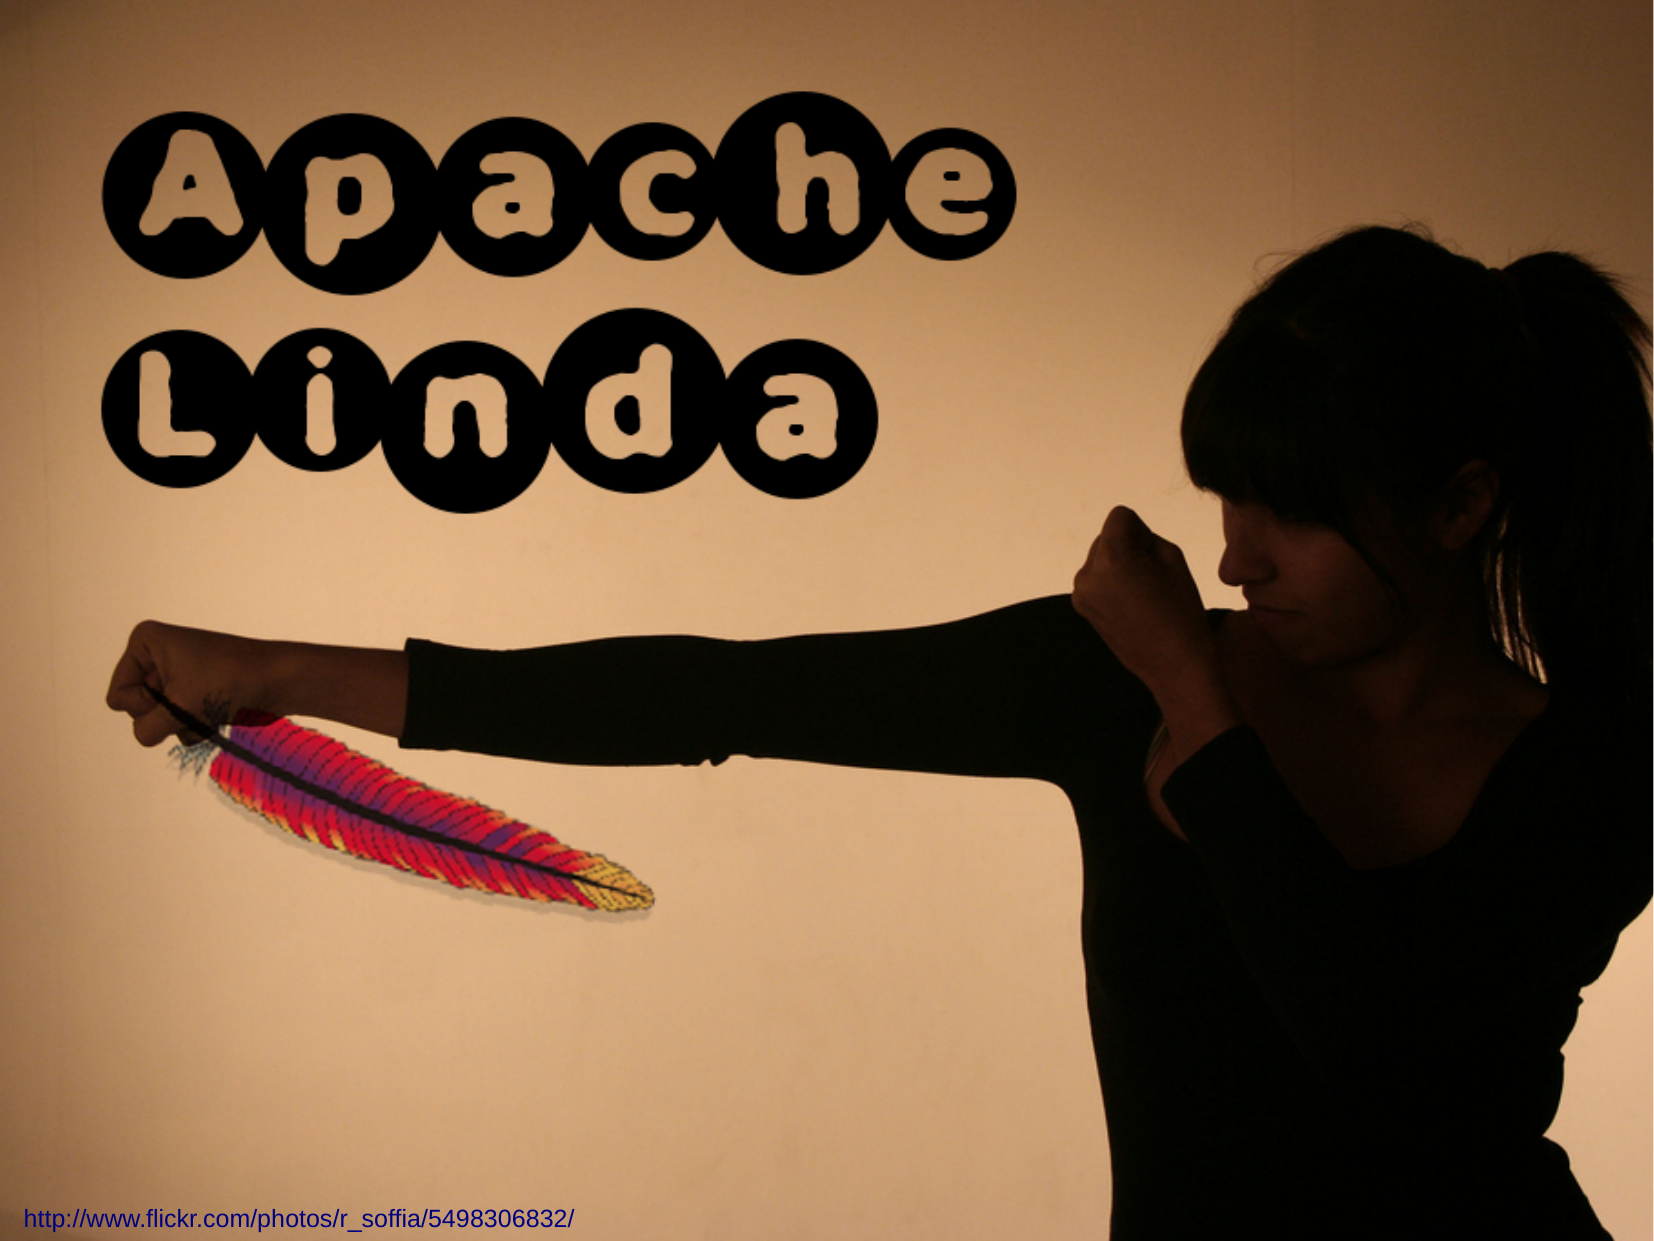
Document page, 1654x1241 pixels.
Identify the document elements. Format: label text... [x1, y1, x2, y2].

picture [0, 0, 1654, 1241]
text_box http://www.flickr.com/photos/r_soffia/5498306832/ [8, 1197, 591, 1241]
